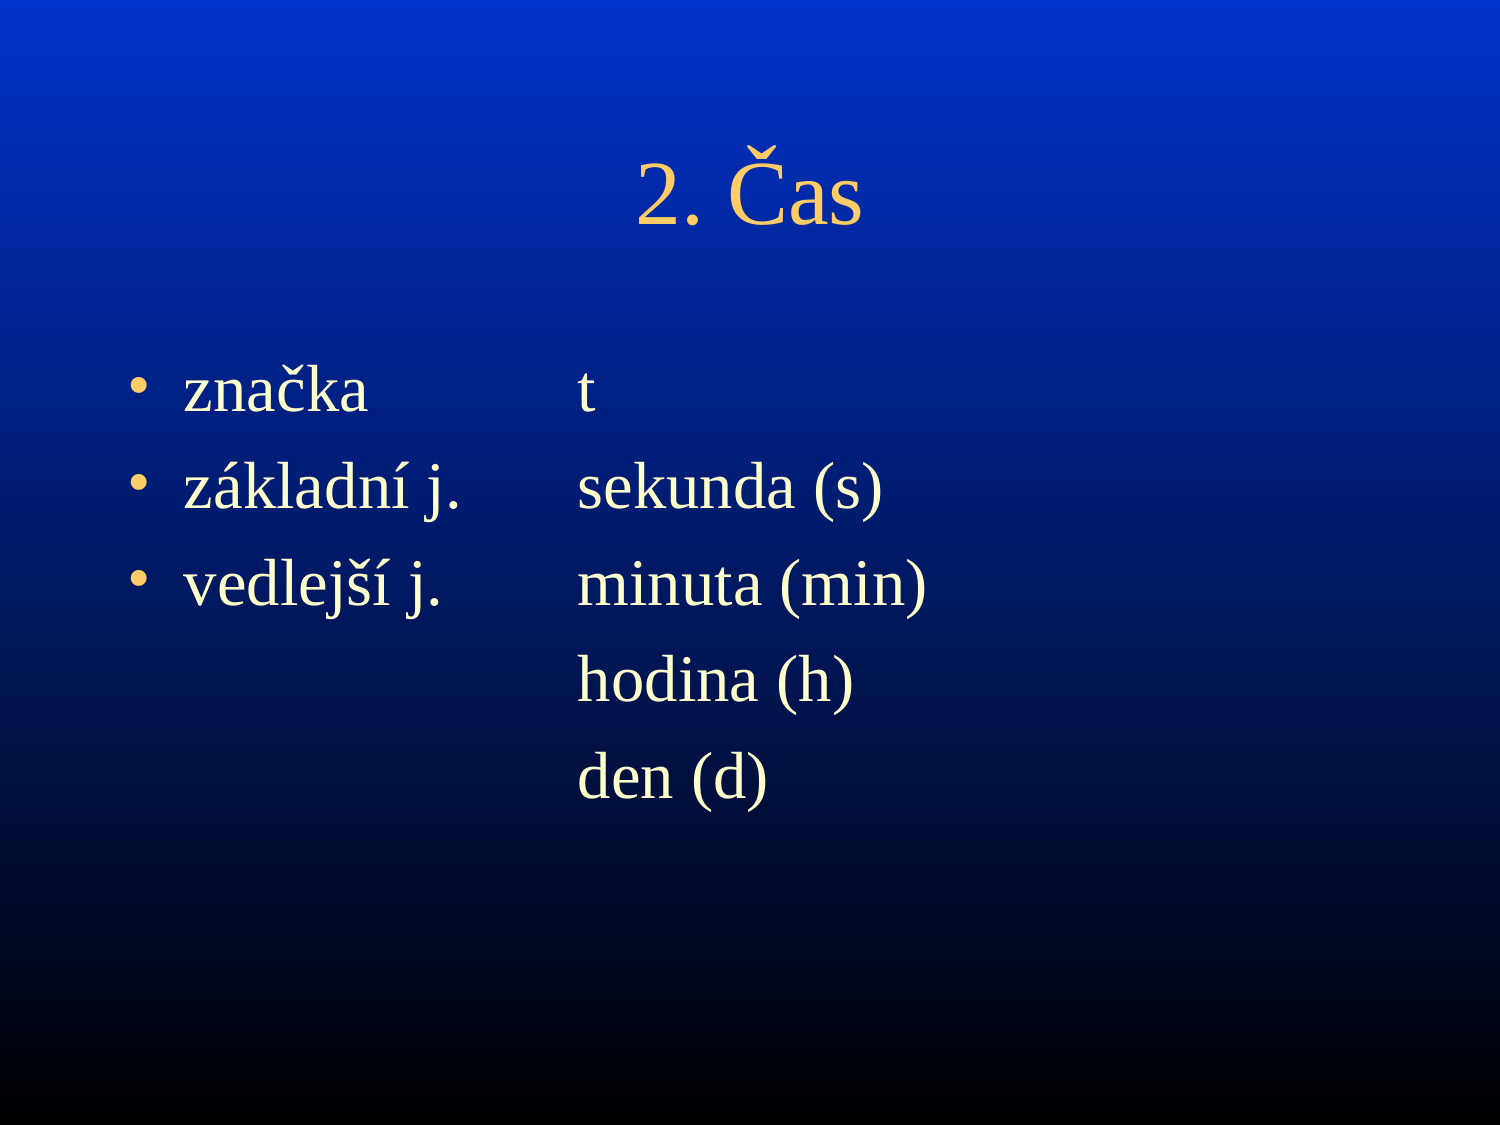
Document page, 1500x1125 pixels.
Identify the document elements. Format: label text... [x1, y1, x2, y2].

list značka t základní j. sekunda (s) vedlejší j. minuta (min) hodina (h) den (d) [112, 337, 1388, 1013]
title 2. Čas [112, 37, 1388, 250]
